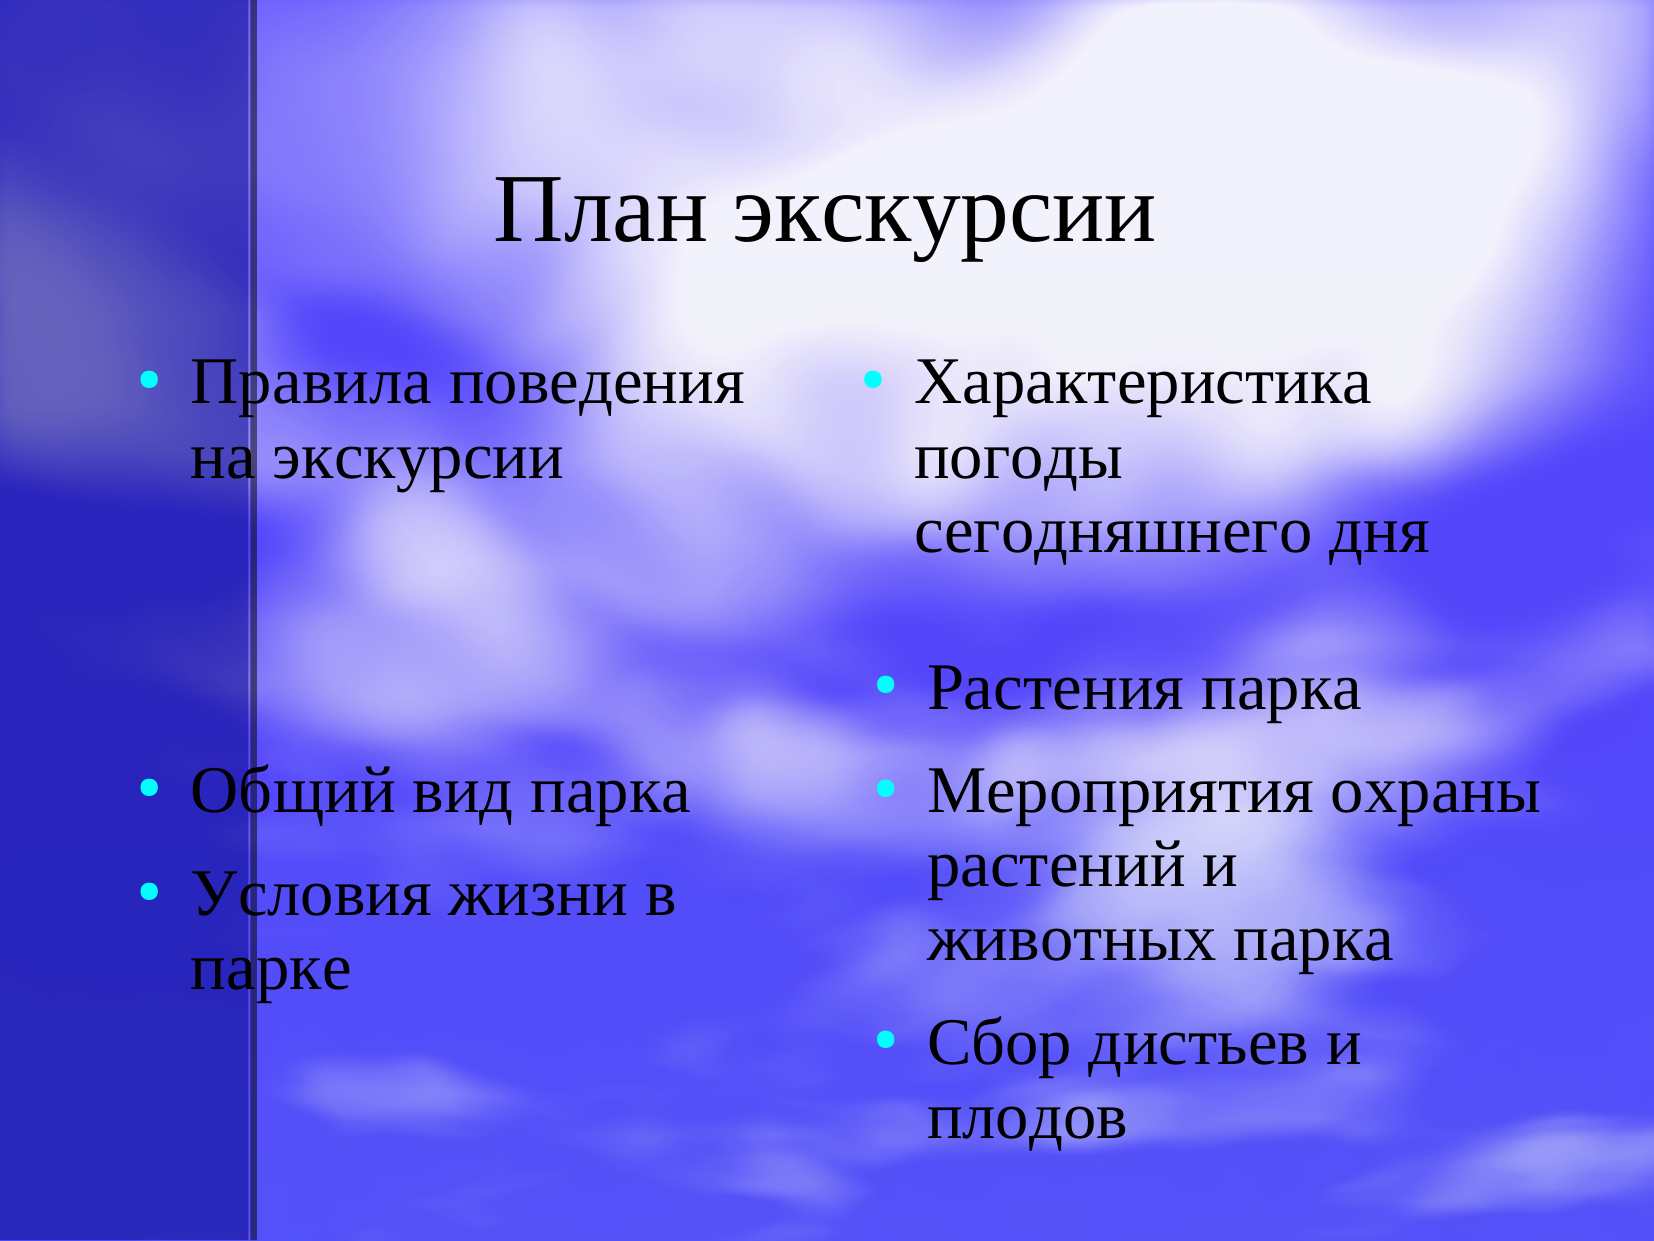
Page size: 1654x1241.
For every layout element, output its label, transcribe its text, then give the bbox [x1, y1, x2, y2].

list Растения парка Мероприятия охраны растений и животных парка Сбор дистьев и плодов [856, 649, 1546, 1153]
list Общий вид парка Условия жизни в парке [119, 752, 809, 1126]
list Правила поведения на экскурсии [119, 344, 809, 718]
list Характеристика погоды сегодняшнего дня [843, 344, 1533, 718]
title План экскурсии [119, 104, 1533, 312]
